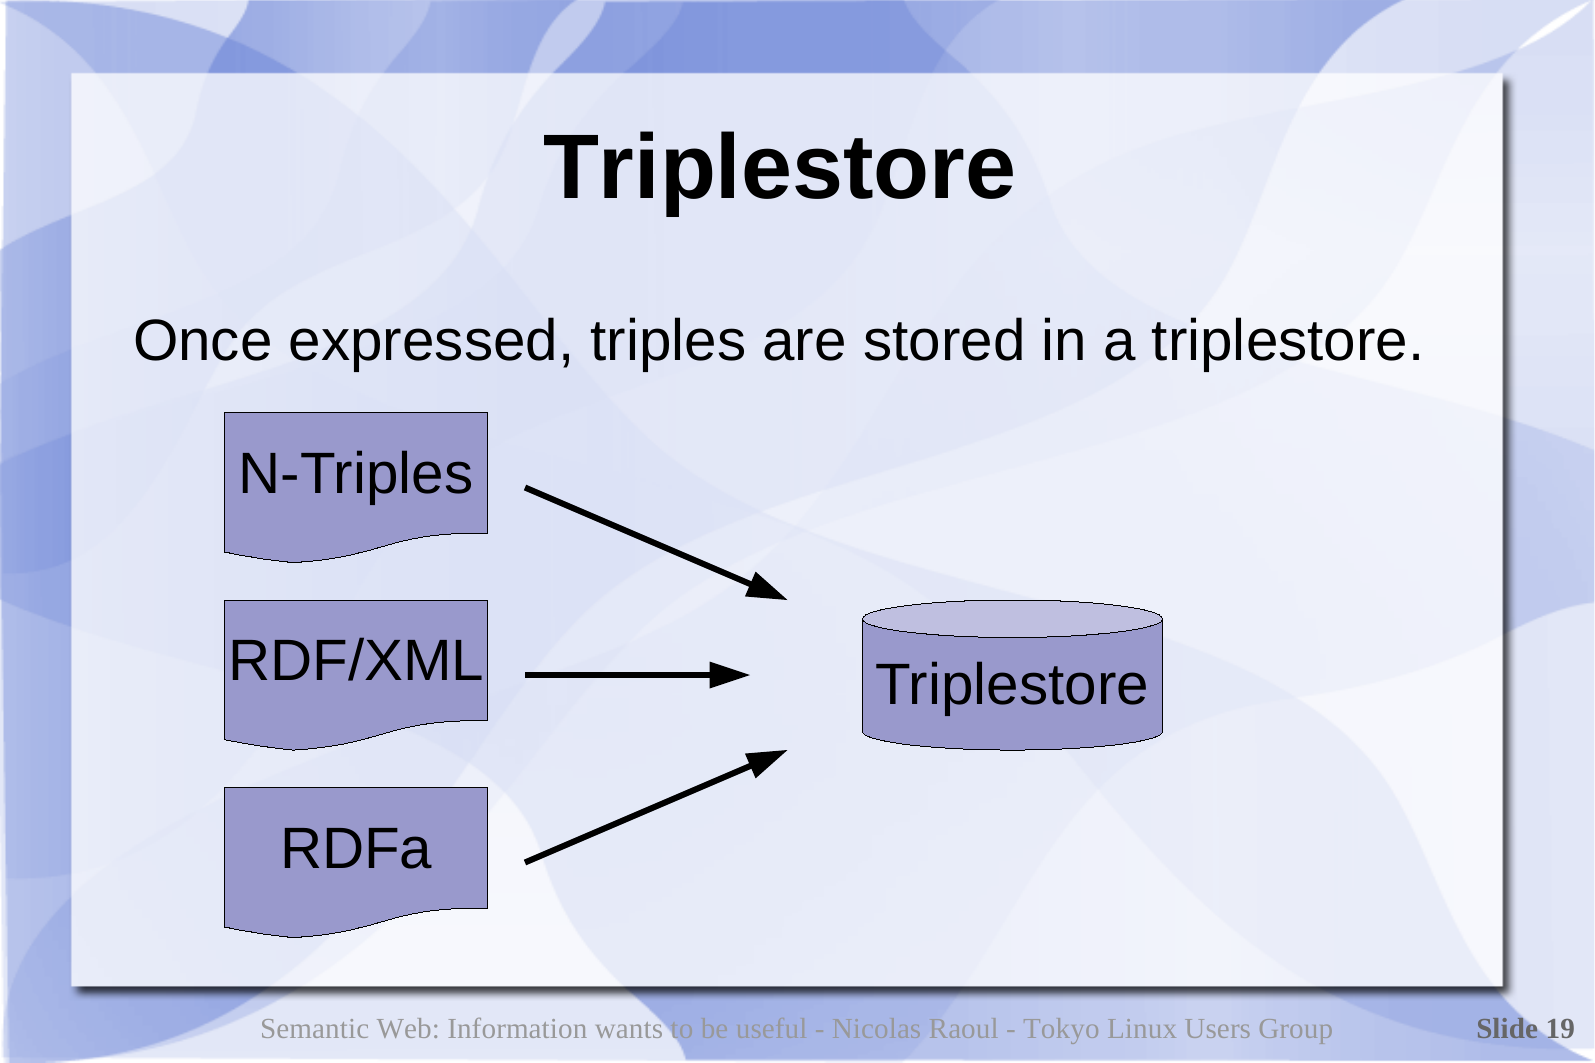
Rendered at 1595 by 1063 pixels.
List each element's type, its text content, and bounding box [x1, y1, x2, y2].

picture [0, 0, 1595, 1063]
text_box RDFa [224, 787, 488, 938]
text_box RDF/XML [224, 600, 488, 751]
text_box Once expressed, triples are stored in a triplestore. [112, 283, 1463, 397]
text_box Triplestore [862, 620, 1163, 751]
title Triplestore [79, 85, 1481, 248]
text_box N-Triples [224, 412, 488, 563]
